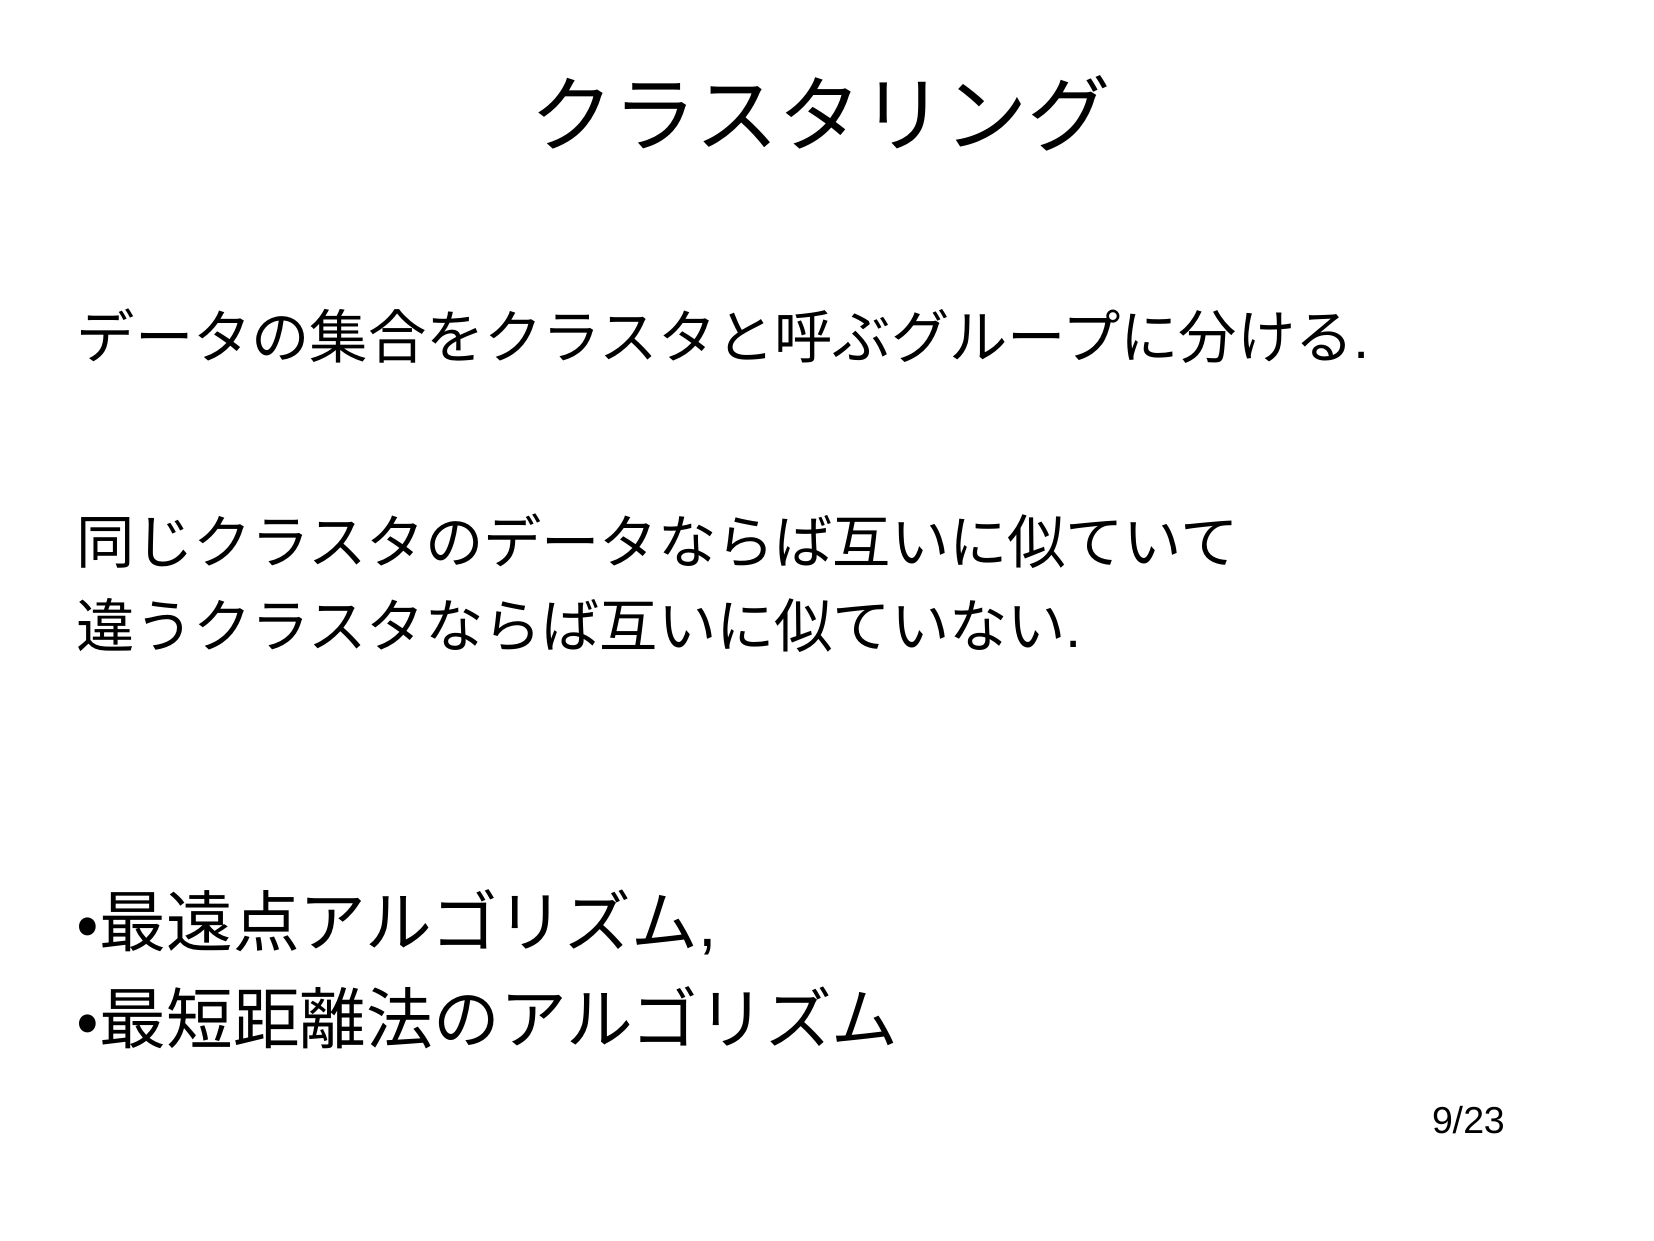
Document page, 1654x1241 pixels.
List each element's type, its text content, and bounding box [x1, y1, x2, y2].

text_box 9/23 [1417, 1092, 1536, 1150]
subtitle クラスタリング データの集合をクラスタと呼ぶグループに分ける. 同じクラスタのデータならば互いに似ていて 違うクラスタならば互いに似ていない. •最遠点アルゴリズム, •最短距離法のアルゴリズム [76, 59, 1565, 1119]
